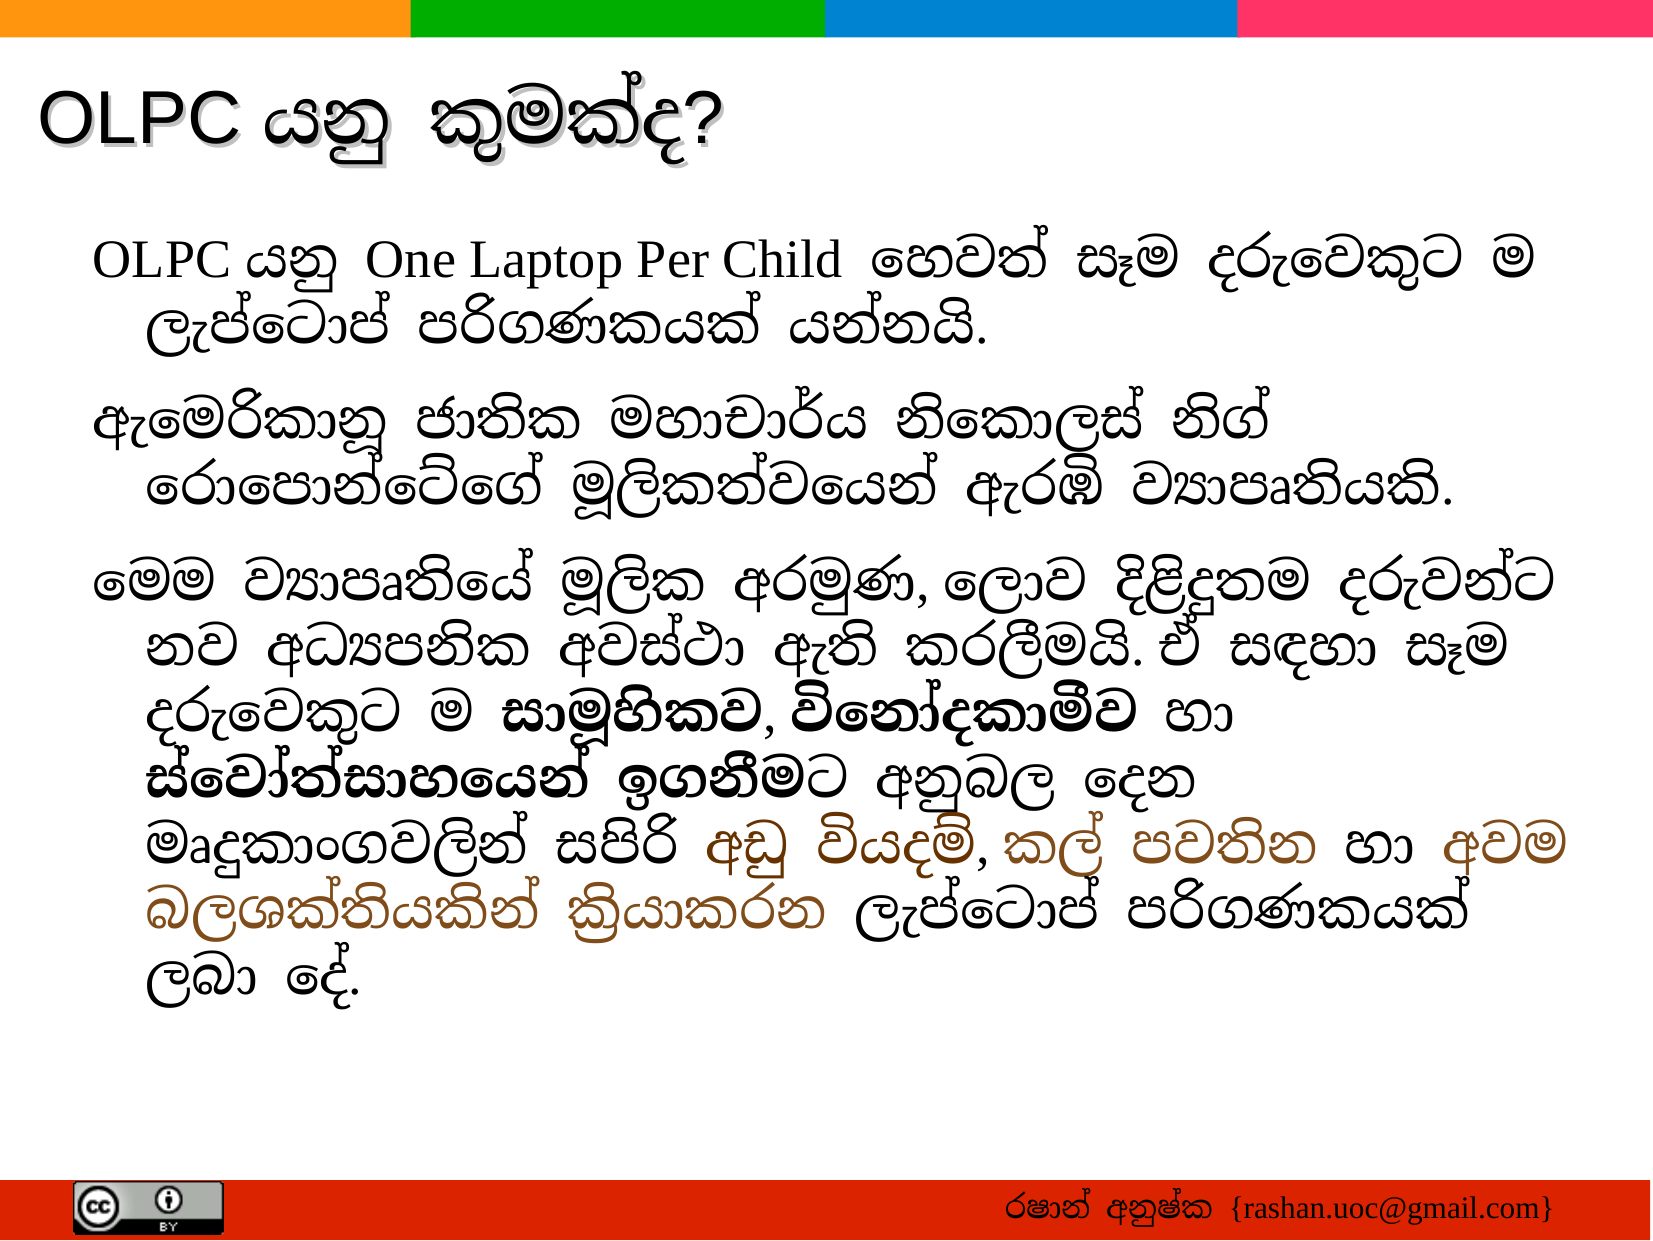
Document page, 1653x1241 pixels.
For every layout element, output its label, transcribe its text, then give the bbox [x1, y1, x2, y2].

picture [73, 1181, 224, 1235]
list OLPC යනු One Laptop Per Child හෙවත් සෑම දරුවෙකුට ම ලැප්ටොප් පරිගණකයක් යන්නයි. ඇමෙරිකානූ ජාතික මහාචාර්ය නිකොලස් නිග්‍රොපොන්ටේගේ මූලිකත්වයෙන් ඇරඹි ව්‍යාපෘතියකි. මෙම ව්‍යාපෘතියේ මූලික අරමුණ, ලොව දිළිදුතම දරුවන්ට නව අධ්‍යපනික අවස්ථා ඇති කරලීමයි. ඒ සඳහා සෑම දරුවෙකුට ම සාමූහිකව, විනෝදකාමීව හා ස්වෝත්සාහයෙන් ඉගනීමට අනුබල දෙන මෘදුකාංගවලින් සපිරි අඩු වියදම්, කල් පවතින හා අවම බලශක්තියකින් ක්‍රියාකරන ලැප්ටොප් පරිගණකයක් ලබා දේ. [75, 224, 1576, 1163]
title OLPC යනු කුමක්ද? [37, 61, 1613, 171]
